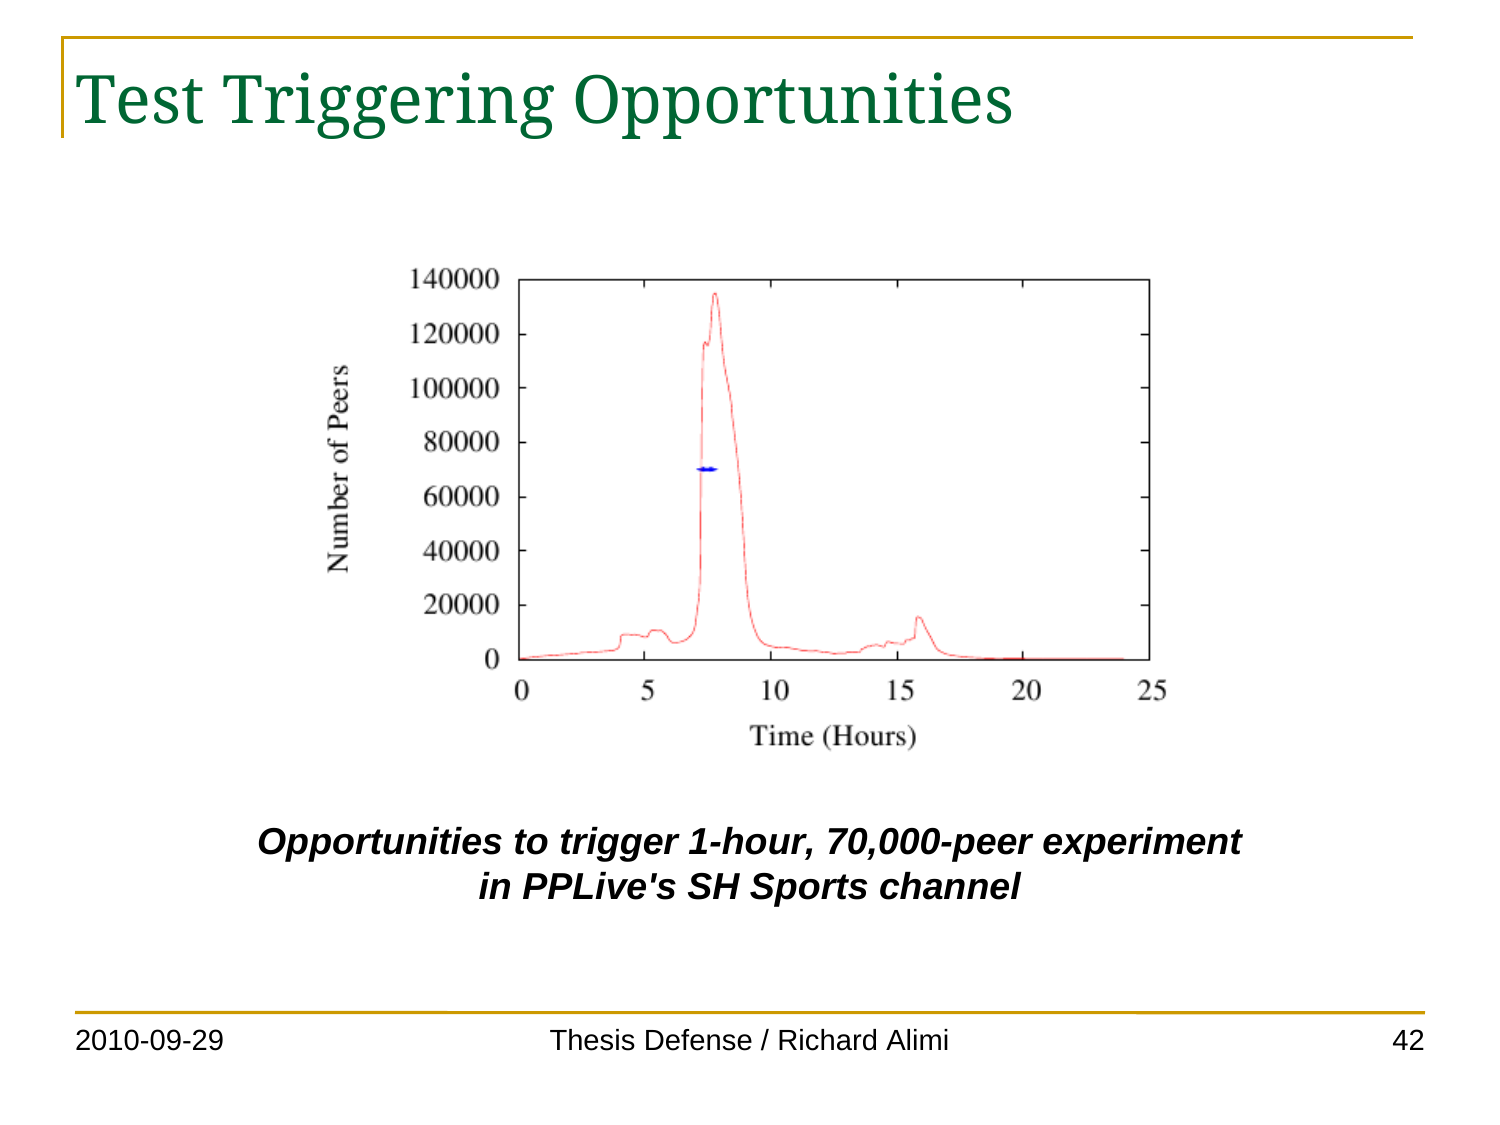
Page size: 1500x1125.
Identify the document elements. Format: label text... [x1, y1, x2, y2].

title Test Triggering Opportunities [75, 45, 1425, 151]
text_box Opportunities to trigger 1-hour, 70,000-peer experiment in PPLive's SH Sports channel [242, 809, 1258, 915]
picture [312, 248, 1188, 769]
